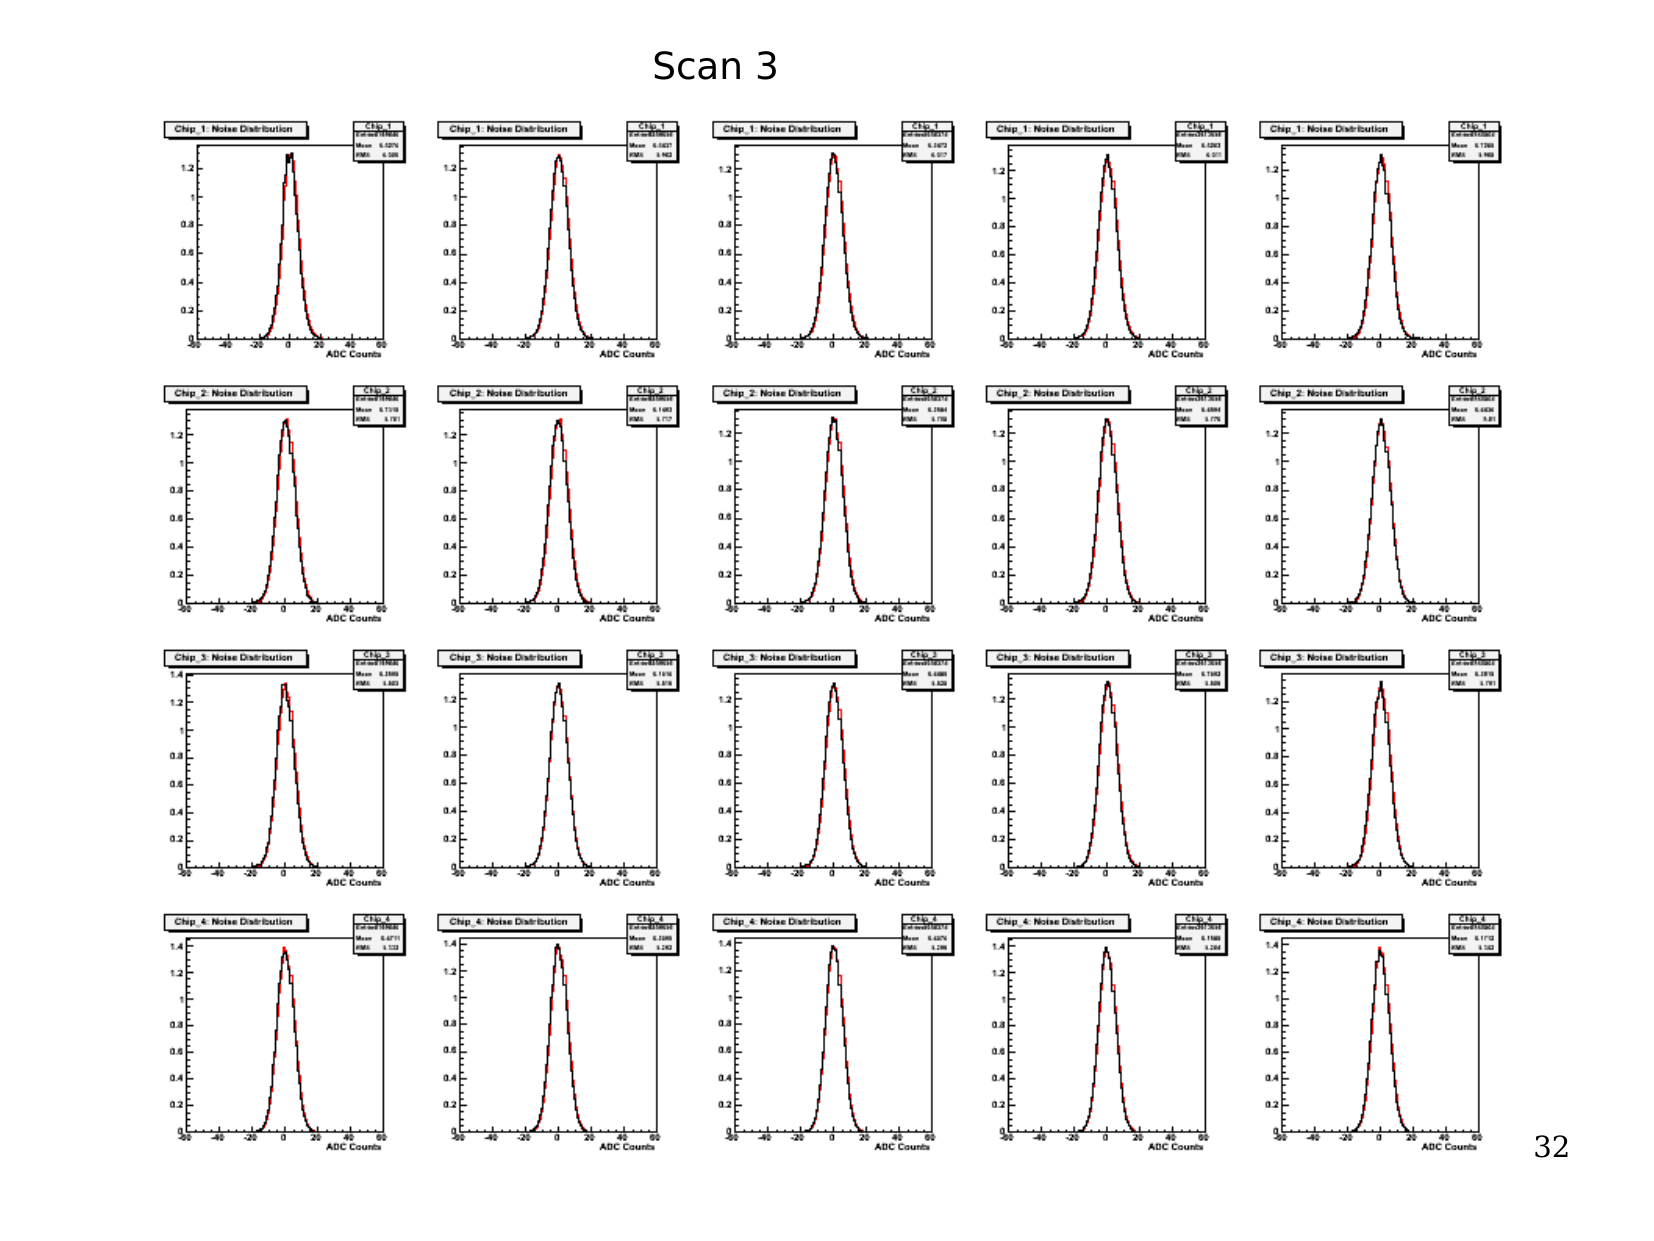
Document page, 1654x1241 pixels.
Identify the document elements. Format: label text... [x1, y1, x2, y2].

picture [150, 112, 1519, 1169]
text_box Scan 3 [637, 37, 792, 96]
